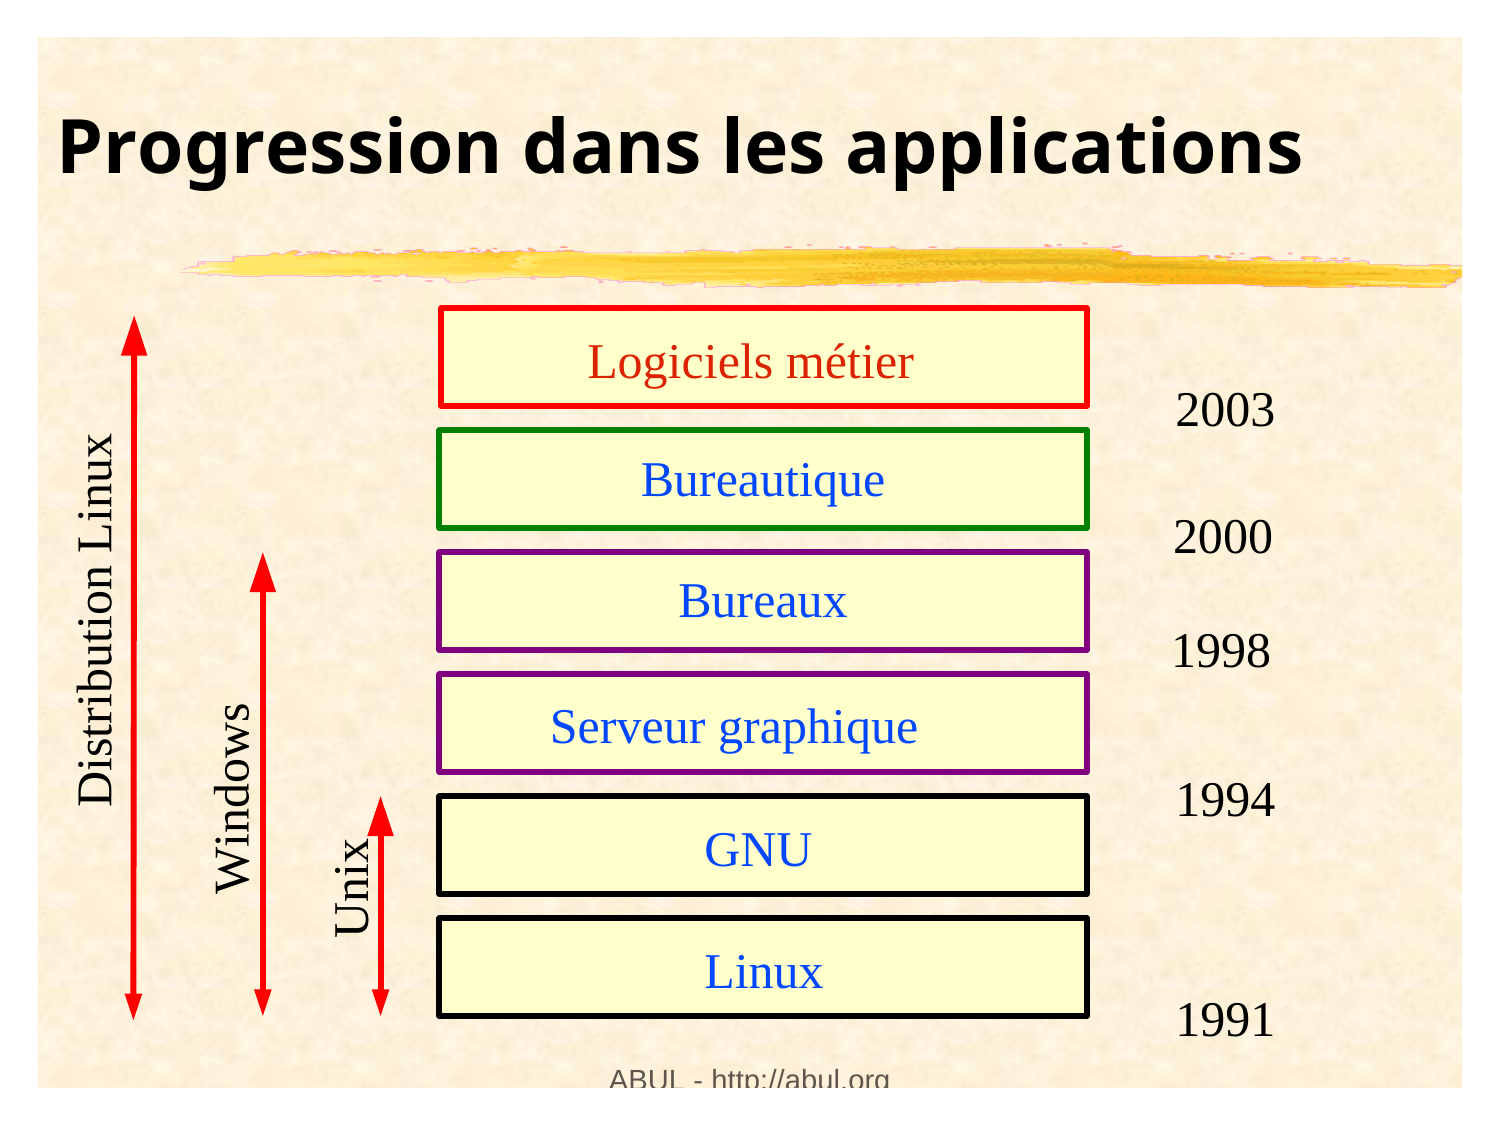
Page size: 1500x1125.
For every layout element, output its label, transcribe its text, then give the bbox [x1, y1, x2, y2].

picture [748, 1076, 755, 1088]
text_box Bureautique [439, 430, 1087, 528]
text_box Unix [323, 813, 439, 939]
picture [633, 1081, 643, 1088]
text_box [439, 796, 1087, 894]
text_box 2003 [1175, 381, 1301, 451]
text_box Bureaux [439, 552, 1087, 650]
title Progression dans les applications [56, 37, 1463, 251]
text_box Windows [204, 651, 274, 895]
picture [612, 1084, 624, 1088]
picture [716, 1076, 723, 1088]
picture [732, 1076, 737, 1088]
text_box Logiciels métier [587, 334, 990, 404]
picture [852, 1076, 860, 1088]
picture [806, 1076, 813, 1088]
picture [614, 1073, 621, 1082]
text_box 1998 [1171, 623, 1296, 693]
text_box [439, 918, 1087, 1016]
picture [788, 1082, 795, 1088]
text_box Linux [704, 944, 842, 1014]
text_box 2000 [1173, 508, 1298, 578]
text_box [441, 308, 1087, 406]
picture [633, 1072, 642, 1078]
text_box 1991 [1175, 991, 1301, 1061]
text_box GNU [704, 822, 819, 892]
text_box [439, 674, 1087, 772]
text_box Serveur graphique [549, 698, 1023, 769]
text_box 1994 [1175, 771, 1301, 842]
picture [878, 1076, 886, 1088]
text_box Distribution Linux [66, 378, 131, 808]
picture [37, 37, 1463, 1088]
